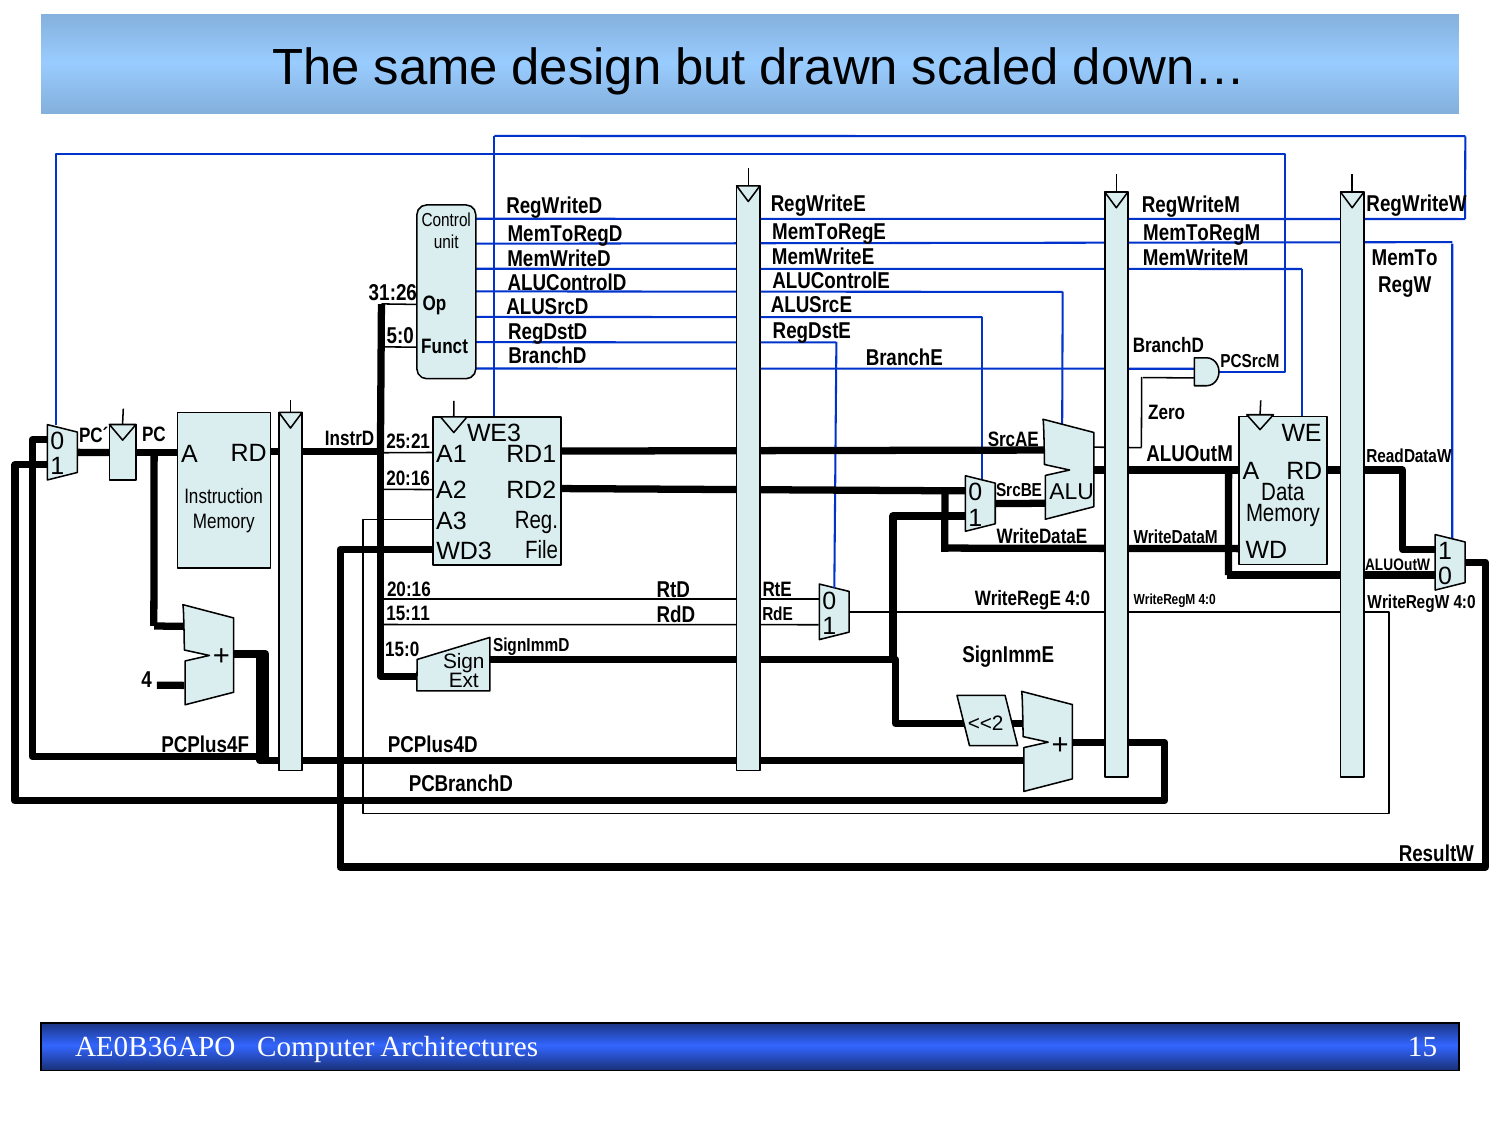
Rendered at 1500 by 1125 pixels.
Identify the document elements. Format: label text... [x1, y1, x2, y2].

text_box 0 [971, 484, 979, 498]
text_box 4 [141, 664, 152, 693]
text_box Sign Ext [438, 627, 490, 692]
text_box RtD [656, 574, 691, 599]
text_box [65, 429, 78, 476]
text_box ALUOutM [1146, 438, 1234, 466]
text_box 0 [1434, 559, 1453, 590]
text_box ALU [1043, 476, 1100, 505]
text_box ALUSrcE [770, 290, 853, 318]
text_box 20:16 [386, 464, 431, 490]
text_box WriteRegM 4:0 [1133, 590, 1216, 608]
text_box Reg. File [432, 416, 463, 437]
text_box [983, 480, 996, 527]
text_box 1 [964, 500, 983, 532]
text_box SrcBE [996, 478, 1043, 501]
text_box RD1 [502, 437, 560, 468]
text_box RegWriteM [1141, 190, 1241, 218]
text_box [1340, 192, 1364, 778]
text_box RdE [762, 601, 794, 624]
text_box ALUControlD [507, 267, 627, 295]
text_box WriteDataM [1133, 525, 1218, 544]
text_box [1042, 419, 1094, 476]
text_box RdD [656, 599, 696, 627]
text_box Control unit [416, 204, 476, 379]
text_box RegWriteD [506, 190, 603, 218]
text_box [1194, 357, 1220, 386]
text_box A2 [432, 473, 468, 504]
text_box 5:0 [386, 320, 414, 349]
text_box 0 [53, 433, 61, 447]
text_box Op [422, 290, 447, 316]
title The same design but drawn scaled down… [41, 14, 1459, 114]
text_box [1104, 192, 1128, 778]
text_box A [177, 437, 198, 468]
text_box PCPlus4D [387, 729, 478, 758]
text_box WE [1276, 416, 1328, 447]
text_box Instruction Memory [177, 412, 271, 568]
text_box ALUSrcD [506, 291, 589, 319]
text_box 1 [46, 449, 65, 480]
text_box 15:11 [386, 599, 431, 625]
text_box 31:26 [368, 277, 418, 306]
text_box PCPlus4F [161, 729, 250, 758]
text_box Funct [421, 332, 469, 358]
text_box MemToRegD [507, 218, 623, 246]
text_box WD3 [432, 534, 493, 565]
text_box RD2 [502, 473, 560, 504]
text_box RegWriteW [1366, 188, 1467, 216]
text_box ReadDataW [1366, 444, 1452, 467]
text_box WriteRegE 4:0 [974, 584, 1091, 610]
text_box MemWriteE [771, 241, 875, 270]
text_box SignImmE [962, 639, 1055, 668]
text_box [1021, 691, 1073, 792]
text_box 0 [964, 475, 983, 500]
text_box PC´ [79, 421, 109, 447]
text_box [182, 604, 234, 705]
text_box 15:0 [385, 635, 420, 661]
text_box [736, 185, 760, 771]
text_box RegDstE [772, 315, 851, 343]
text_box BranchD [1132, 332, 1204, 358]
text_box 0 [825, 593, 833, 607]
text_box <<2 [964, 716, 1008, 736]
text_box PCSrcM [1220, 348, 1280, 372]
text_box ResultW [1398, 838, 1475, 866]
text_box WD [1239, 533, 1291, 564]
text_box A3 [432, 504, 468, 534]
text_box WriteRegW 4:0 [1367, 590, 1476, 613]
text_box SignImmD [493, 632, 570, 656]
text_box 1 [1434, 534, 1453, 559]
text_box A [1239, 454, 1274, 486]
text_box BranchD [508, 340, 587, 369]
text_box PCBranchD [408, 768, 514, 796]
text_box + [209, 636, 234, 672]
text_box [416, 653, 438, 691]
text_box RegWriteE [770, 189, 866, 217]
text_box [109, 424, 137, 480]
text_box + [1048, 724, 1073, 761]
text_box MemWriteD [507, 243, 611, 267]
text_box BranchE [865, 342, 944, 370]
text_box PC [141, 420, 166, 446]
text_box 25:21 [386, 428, 431, 454]
text_box [1453, 538, 1466, 586]
text_box Data Memory [1238, 416, 1328, 565]
text_box MemToRegM [1143, 217, 1261, 246]
text_box 0 [818, 584, 837, 609]
text_box 20:16 [387, 576, 432, 602]
text_box [1045, 505, 1094, 520]
text_box [956, 695, 1018, 746]
text_box 1 [818, 609, 837, 640]
text_box Reg. File [432, 416, 562, 565]
text_box MemWriteM [1142, 242, 1249, 271]
text_box WE3 [463, 416, 525, 447]
text_box 0 [46, 424, 65, 449]
text_box [837, 588, 850, 636]
text_box [1246, 414, 1274, 430]
text_box [278, 412, 303, 771]
text_box WriteDataE [996, 522, 1088, 544]
text_box RD [1268, 454, 1326, 485]
text_box RegDstD [508, 316, 588, 345]
text_box ALUControlE [772, 265, 891, 294]
text_box RtE [762, 575, 792, 601]
text_box MemToRegE [771, 216, 887, 245]
text_box RD1 [510, 447, 520, 453]
text_box SrcAE [987, 425, 1039, 446]
text_box RD [226, 436, 271, 467]
text_box MemTo RegW [1371, 242, 1438, 298]
text_box A1 [432, 437, 468, 468]
text_box Zero [1148, 398, 1186, 424]
text_box [440, 416, 468, 433]
text_box ALUOutW [1364, 554, 1431, 575]
text_box InstrD [324, 424, 375, 450]
